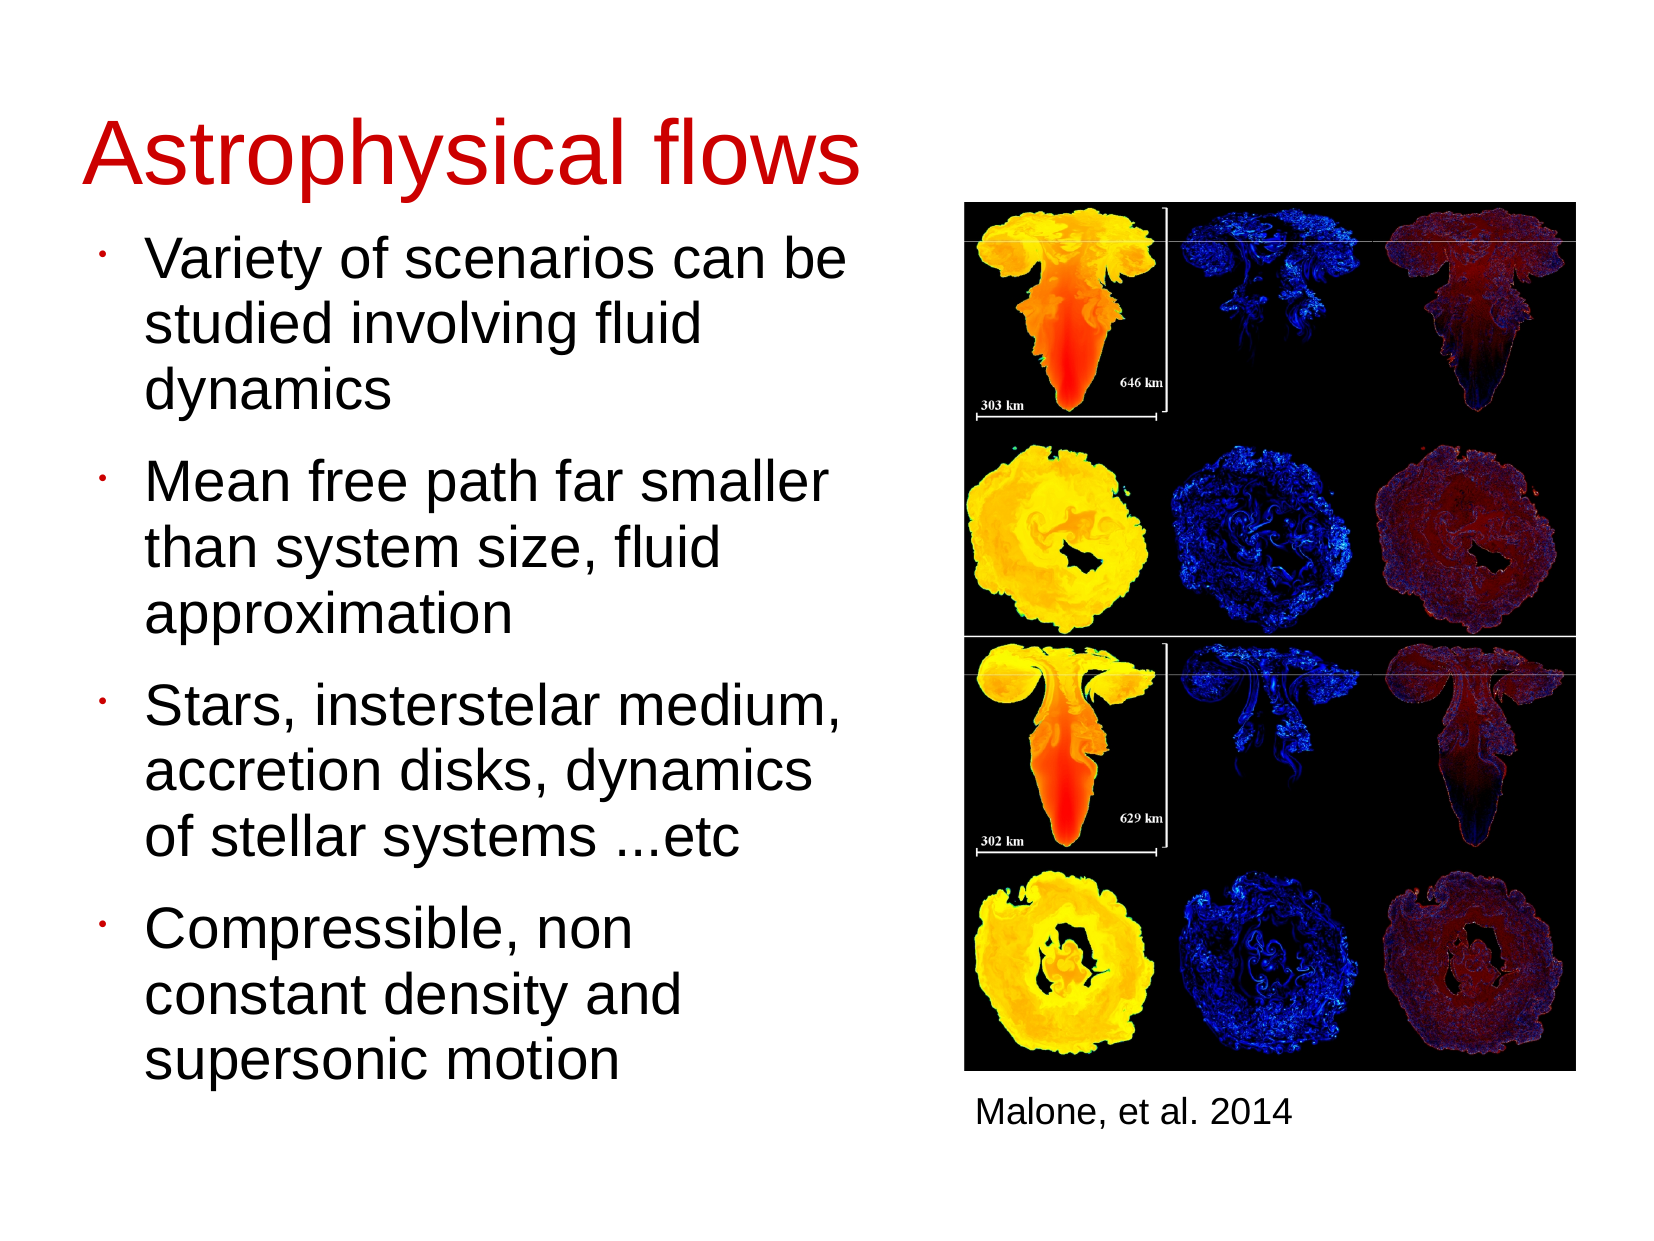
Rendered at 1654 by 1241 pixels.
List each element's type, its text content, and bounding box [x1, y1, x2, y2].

title Astrophysical flows [82, 49, 1571, 257]
list Variety of scenarios can be studied involving fluid dynamics Mean free path far smaller than system size, fluid approximation Stars, insterstelar medium, accretion disks, dynamics of stellar systems ...etc Compressible, non constant density and supersonic motion [82, 225, 856, 1111]
text_box Malone, et al. 2014 [960, 1083, 1636, 1141]
picture [964, 202, 1576, 1071]
